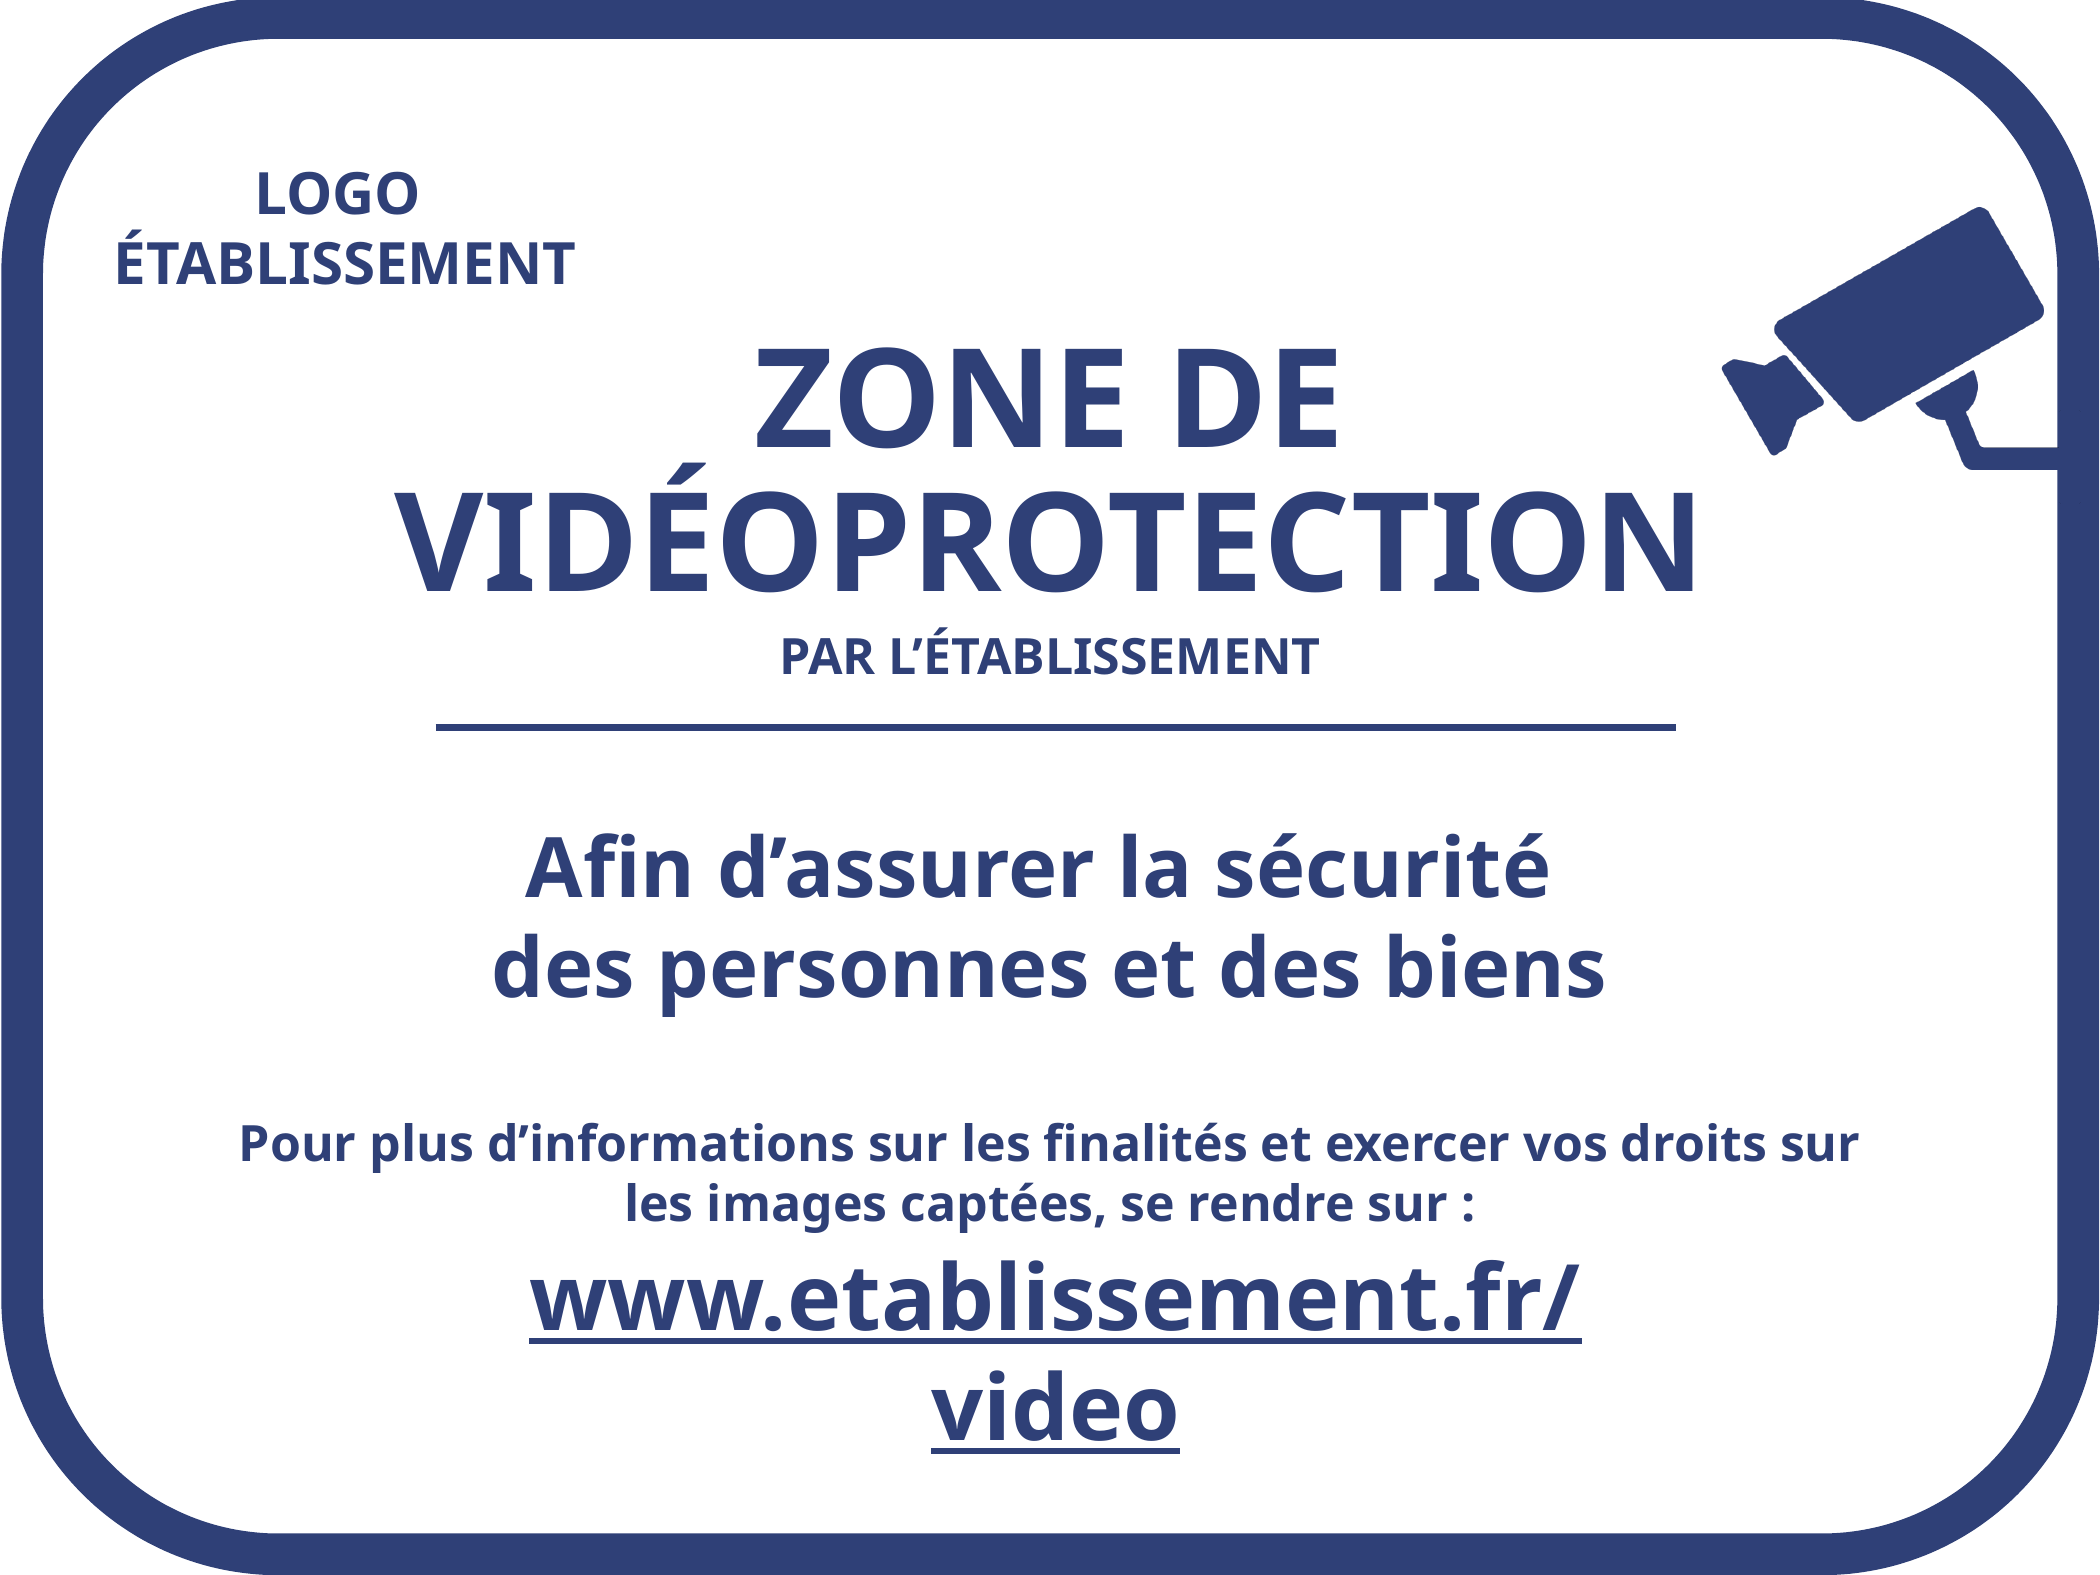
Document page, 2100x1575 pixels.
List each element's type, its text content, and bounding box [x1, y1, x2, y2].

text_box Afin d’assurer la sécurité des personnes et des biens [185, 807, 1915, 1025]
text_box LOGO ÉTABLISSEMENT [93, 149, 597, 304]
text_box ZONE DE [333, 302, 1721, 485]
text_box Pour plus d’informations sur les finalités et exercer vos droits sur les images captées, se rendre sur : [218, 1104, 1882, 1241]
text_box PAR L’ÉTABLISSEMENT [764, 618, 1336, 693]
text_box www.etablissement.fr/video [450, 1231, 1661, 1358]
picture [1721, 202, 2081, 504]
text_box VIDÉOPROTECTION [379, 447, 1721, 627]
